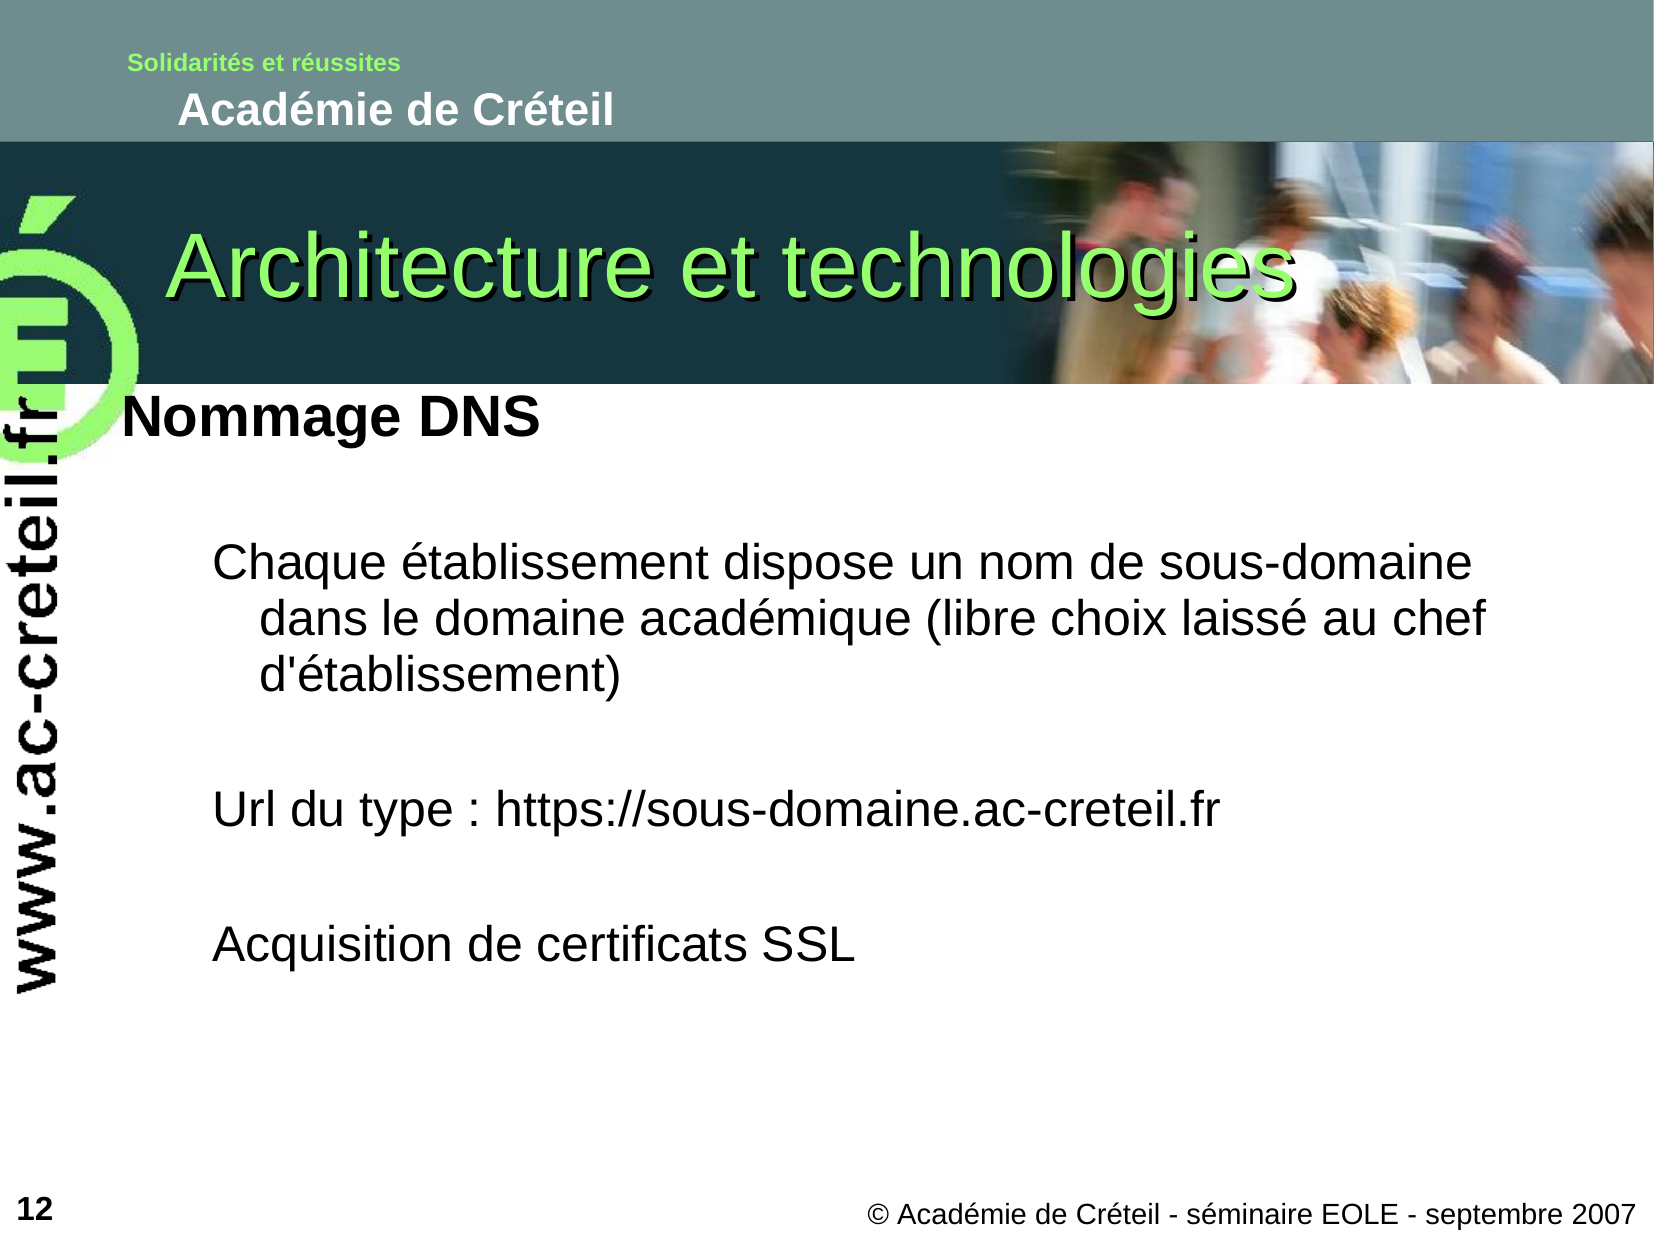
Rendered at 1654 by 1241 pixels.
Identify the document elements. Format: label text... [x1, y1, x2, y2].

title Architecture et technologies [165, 155, 1654, 377]
list Nommage DNS Chaque établissement dispose un nom de sous-domaine dans le domaine académique (libre choix laissé au chef d'établissement) Url du type : https://sous-domaine.ac-creteil.fr Acquisition de certificats SSL [118, 383, 1565, 1223]
picture [1001, 142, 1653, 155]
picture [0, 190, 142, 999]
picture [1001, 377, 1653, 384]
